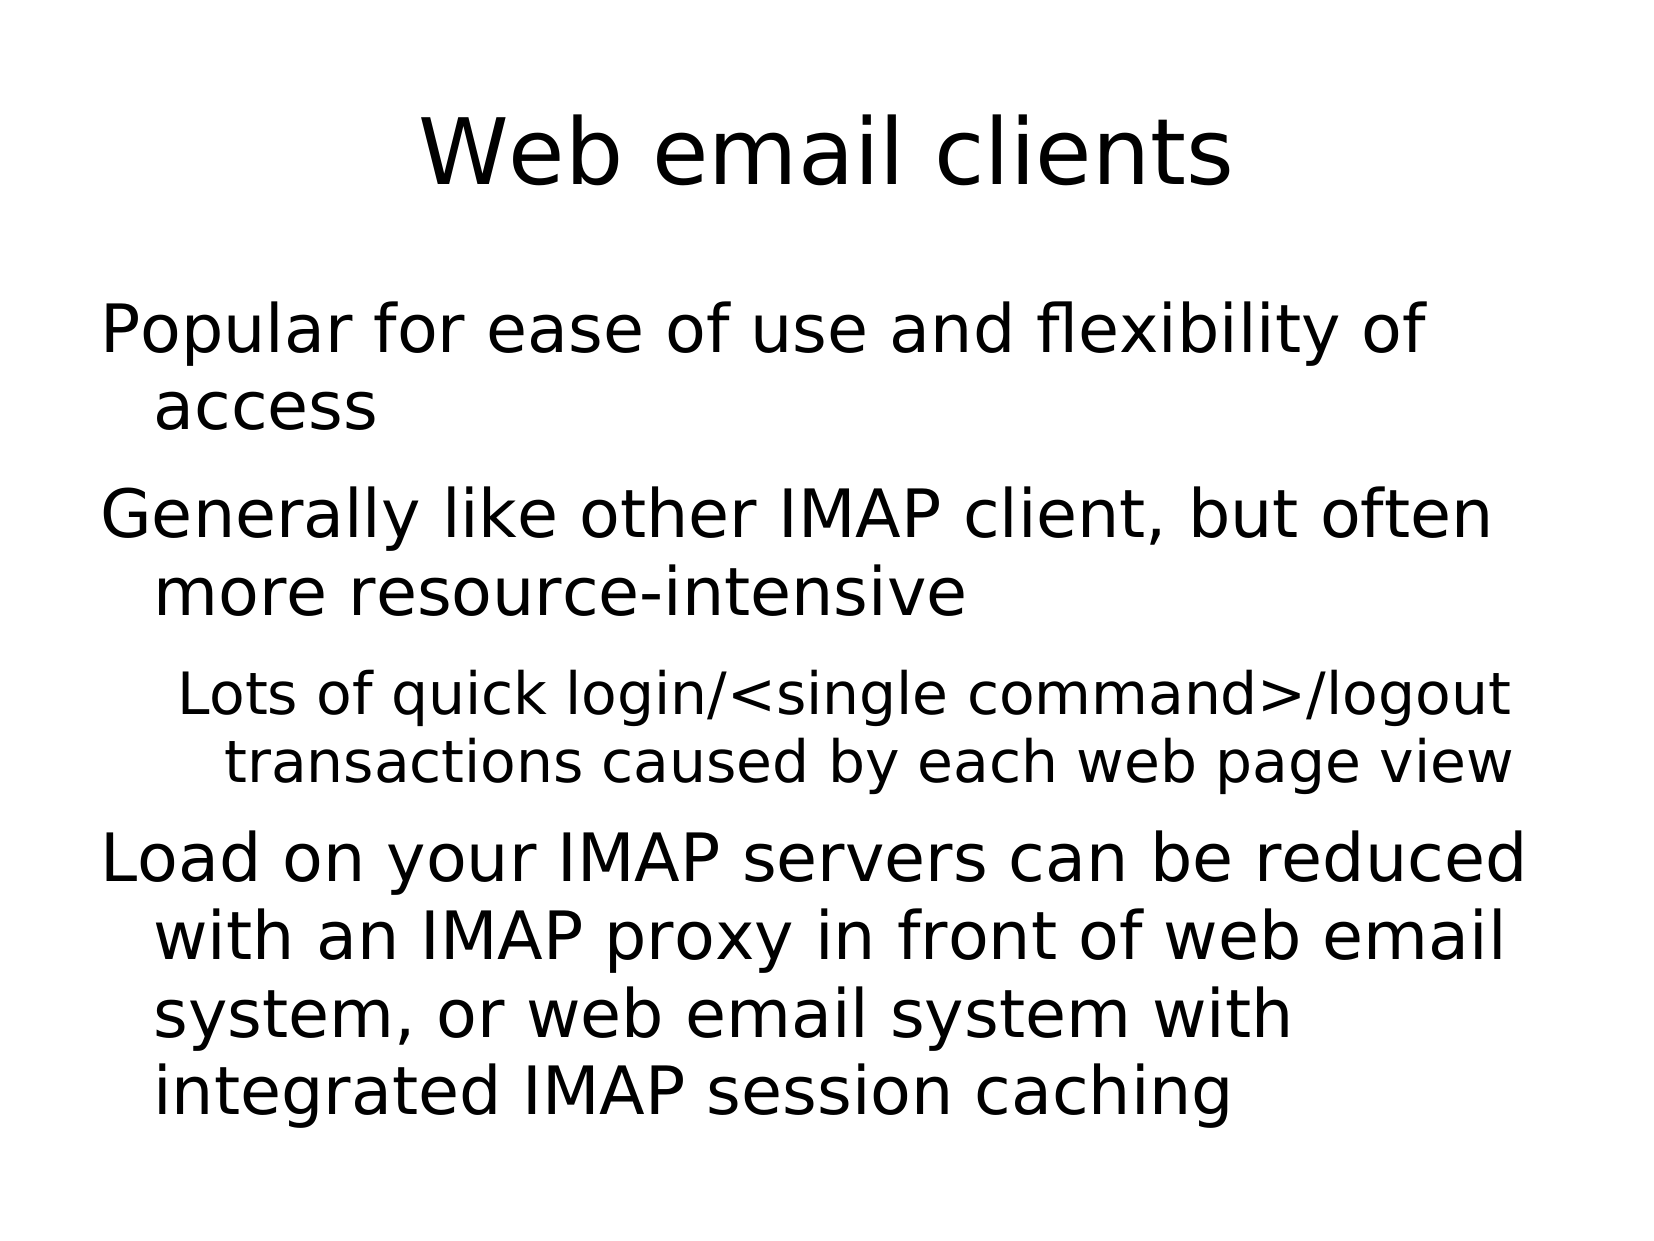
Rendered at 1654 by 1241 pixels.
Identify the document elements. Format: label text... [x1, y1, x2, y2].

list Popular for ease of use and flexibility of access Generally like other IMAP client, but often more resource-intensive Lots of quick login/<single command>/logout transactions caused by each web page view Load on your IMAP servers can be reduced with an IMAP proxy in front of web email system, or web email system with integrated IMAP session caching [82, 290, 1571, 1131]
title Web email clients [82, 56, 1571, 250]
